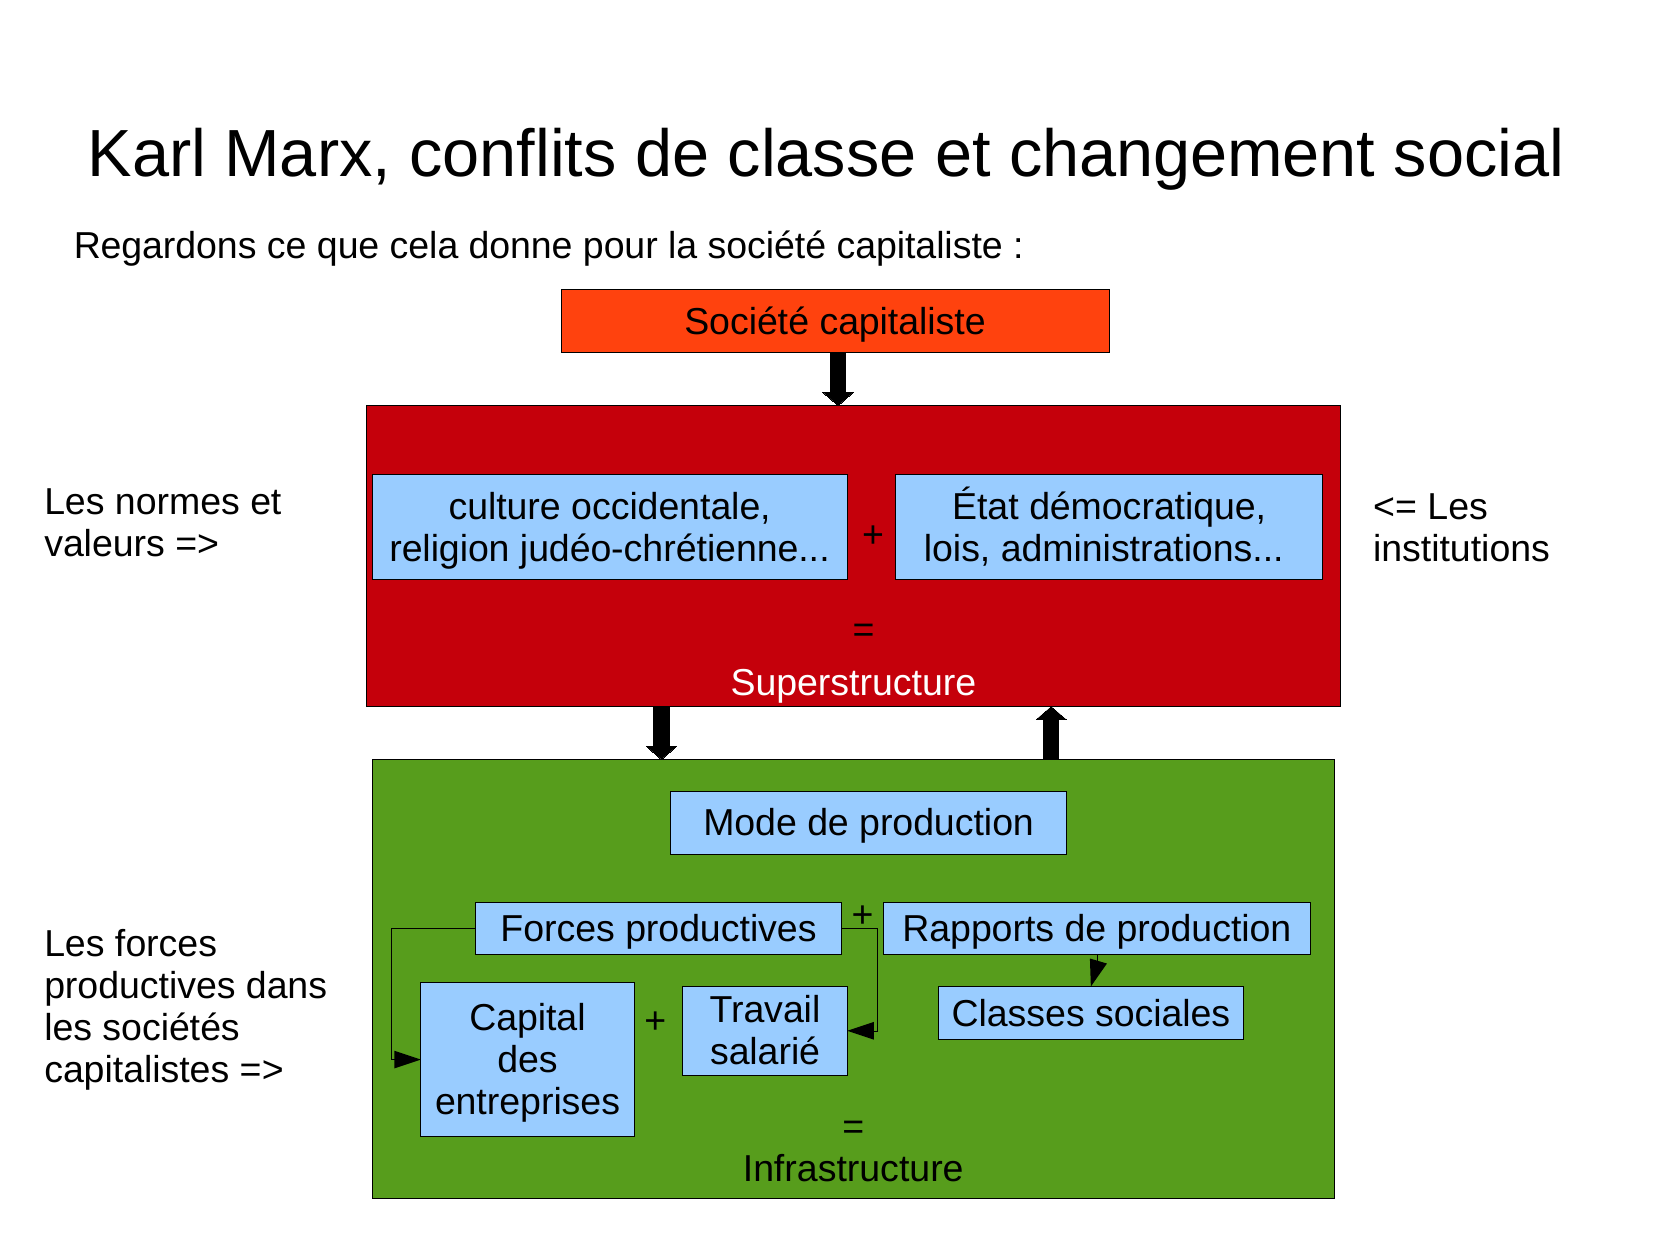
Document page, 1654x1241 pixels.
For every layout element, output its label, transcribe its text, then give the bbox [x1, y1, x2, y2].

text_box [646, 706, 677, 760]
text_box culture occidentale, religion judéo-chrétienne... [372, 474, 848, 580]
text_box + [847, 505, 901, 566]
text_box Rapports de production [883, 902, 1311, 955]
text_box Société capitaliste [561, 289, 1110, 353]
text_box Forces productives [475, 902, 842, 955]
text_box + [629, 991, 684, 1052]
text_box <= Les institutions [1358, 478, 1566, 578]
text_box Les forces productives dans les sociétés capitalistes => [29, 915, 343, 1099]
text_box Classes sociales [938, 986, 1244, 1040]
text_box Les normes et valeurs => [29, 473, 297, 573]
text_box Mode de production [670, 791, 1067, 855]
text_box Capital des entreprises [420, 982, 635, 1137]
text_box Superstructure [366, 405, 1341, 707]
text_box = [837, 600, 892, 661]
text_box = Infrastructure [372, 759, 1335, 1199]
text_box + [836, 886, 891, 946]
text_box État démocratique, lois, administrations... [895, 474, 1323, 580]
text_box [822, 352, 854, 406]
title Karl Marx, conflits de classe et changement social [82, 56, 1571, 250]
text_box Travail salarié [682, 986, 848, 1076]
text_box [1036, 706, 1067, 760]
text_box Regardons ce que cela donne pour la société capitaliste : [59, 217, 1052, 274]
